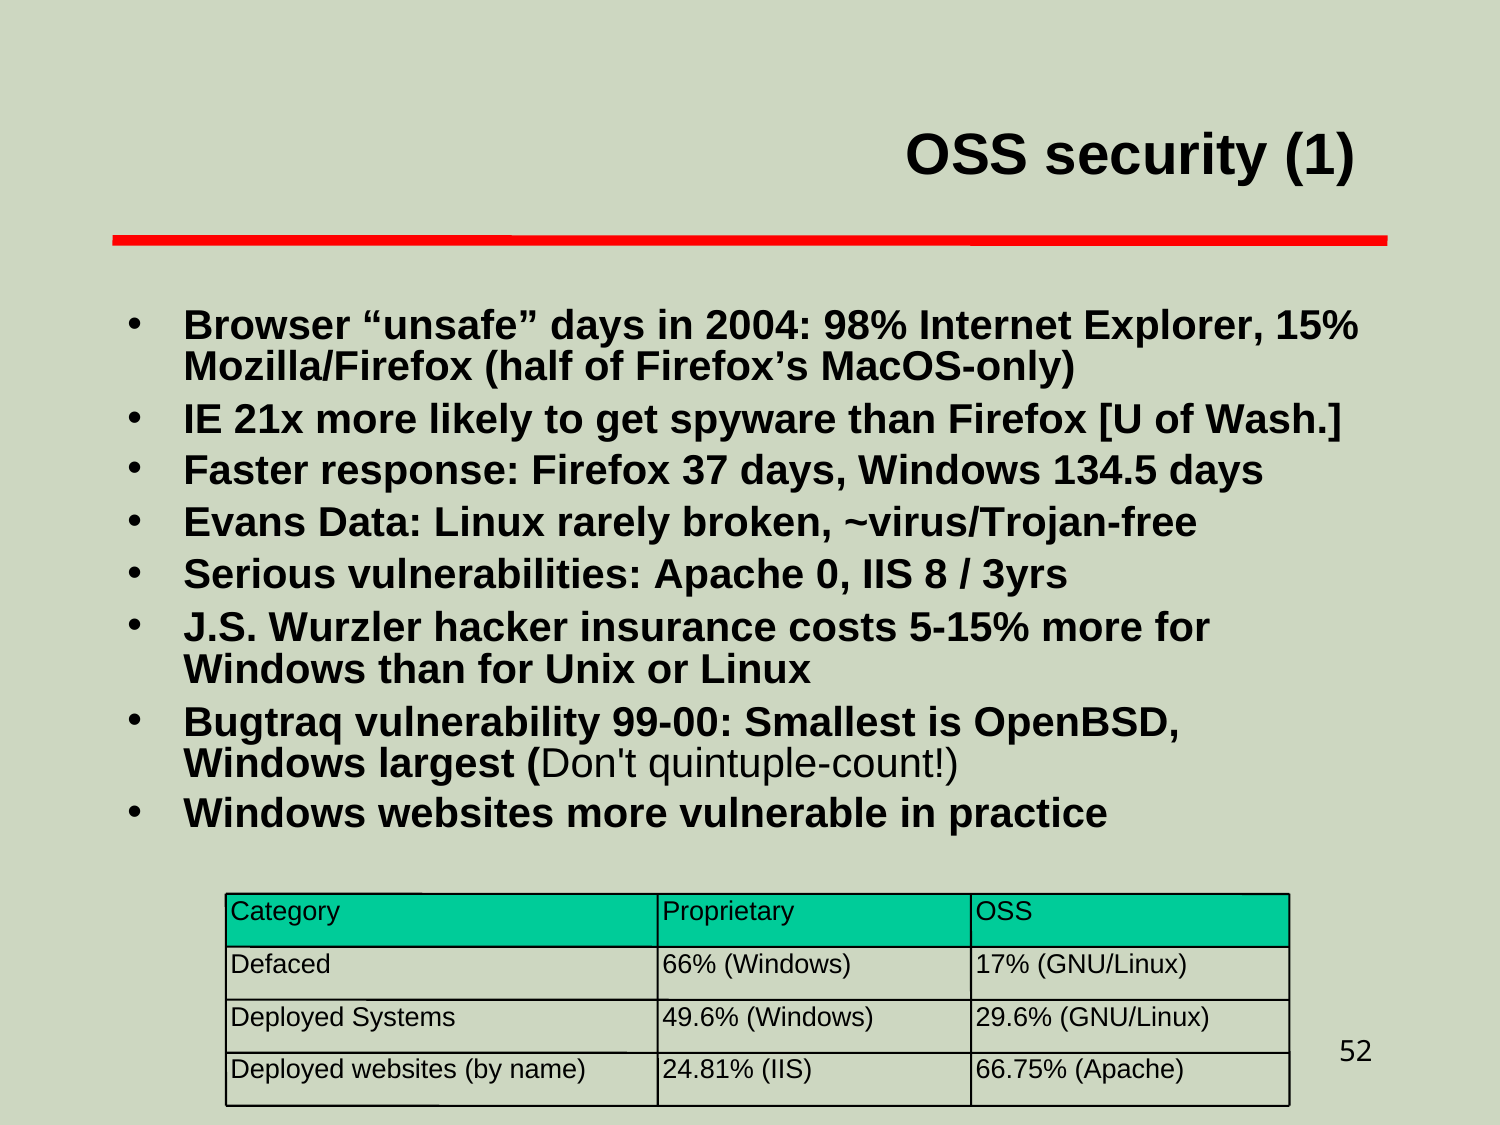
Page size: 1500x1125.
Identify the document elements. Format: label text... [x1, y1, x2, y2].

text_box OSS [972, 895, 1288, 945]
text_box Category [227, 895, 656, 945]
text_box 24.81% (IIS) [659, 1054, 970, 1104]
title OSS security (1) [337, 85, 1388, 224]
text_box 17% (GNU/Linux) [973, 948, 1288, 998]
list Browser “unsafe” days in 2004: 98% Internet Explorer, 15% Mozilla/Firefox (half of Firefox’s MacOS-only) IE 21x more likely to get spyware than Firefox [U of Wash.] Faster response: Firefox 37 days, Windows 134.5 days Evans Data: Linux rarely broken, ~virus/Trojan-free Serious vulnerabilities: Apache 0, IIS 8 / 3yrs J.S. Wurzler hacker insurance costs 5-15% more for Windows than for Unix or Linux Bugtraq vulnerability 99-00: Smallest is OpenBSD, Windows largest (Don't quintuple-count!) Windows websites more vulnerable in practice [112, 299, 1388, 894]
text_box Deployed Systems [227, 1001, 656, 1051]
text_box 29.6% (GNU/Linux) [973, 1001, 1288, 1051]
text_box Defaced [227, 948, 656, 998]
text_box 49.6% (Windows) [659, 1001, 970, 1051]
text_box 66% (Windows) [659, 948, 970, 998]
text_box 66.75% (Apache) [973, 1054, 1288, 1104]
text_box Deployed websites (by name) [227, 1054, 656, 1104]
text_box Proprietary [659, 895, 969, 945]
